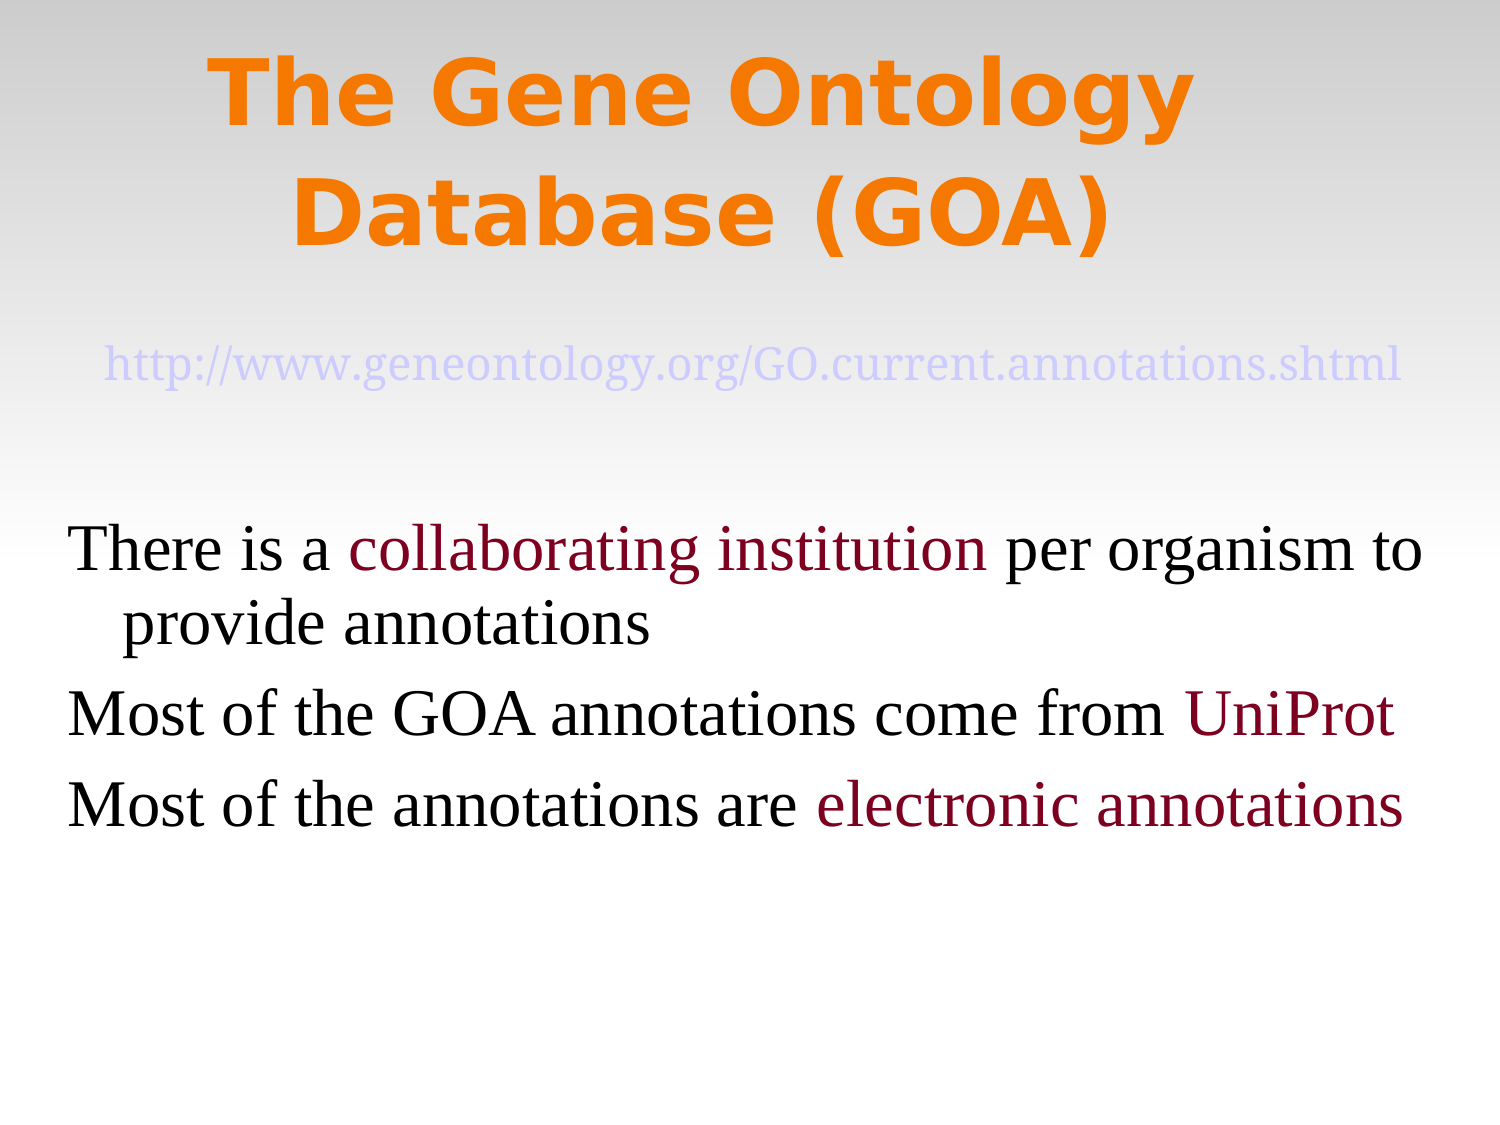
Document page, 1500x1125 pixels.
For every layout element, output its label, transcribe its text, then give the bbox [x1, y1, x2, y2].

title The Gene Ontology Database (GOA)‏ [35, 38, 1370, 275]
list There is a collaborating institution per organism to provide annotations Most of the GOA annotations come from UniProt Most of the annotations are electronic annotations [53, 503, 1463, 1037]
text_box http://www.geneontology.org/GO.current.annotations.shtml [89, 327, 1417, 405]
